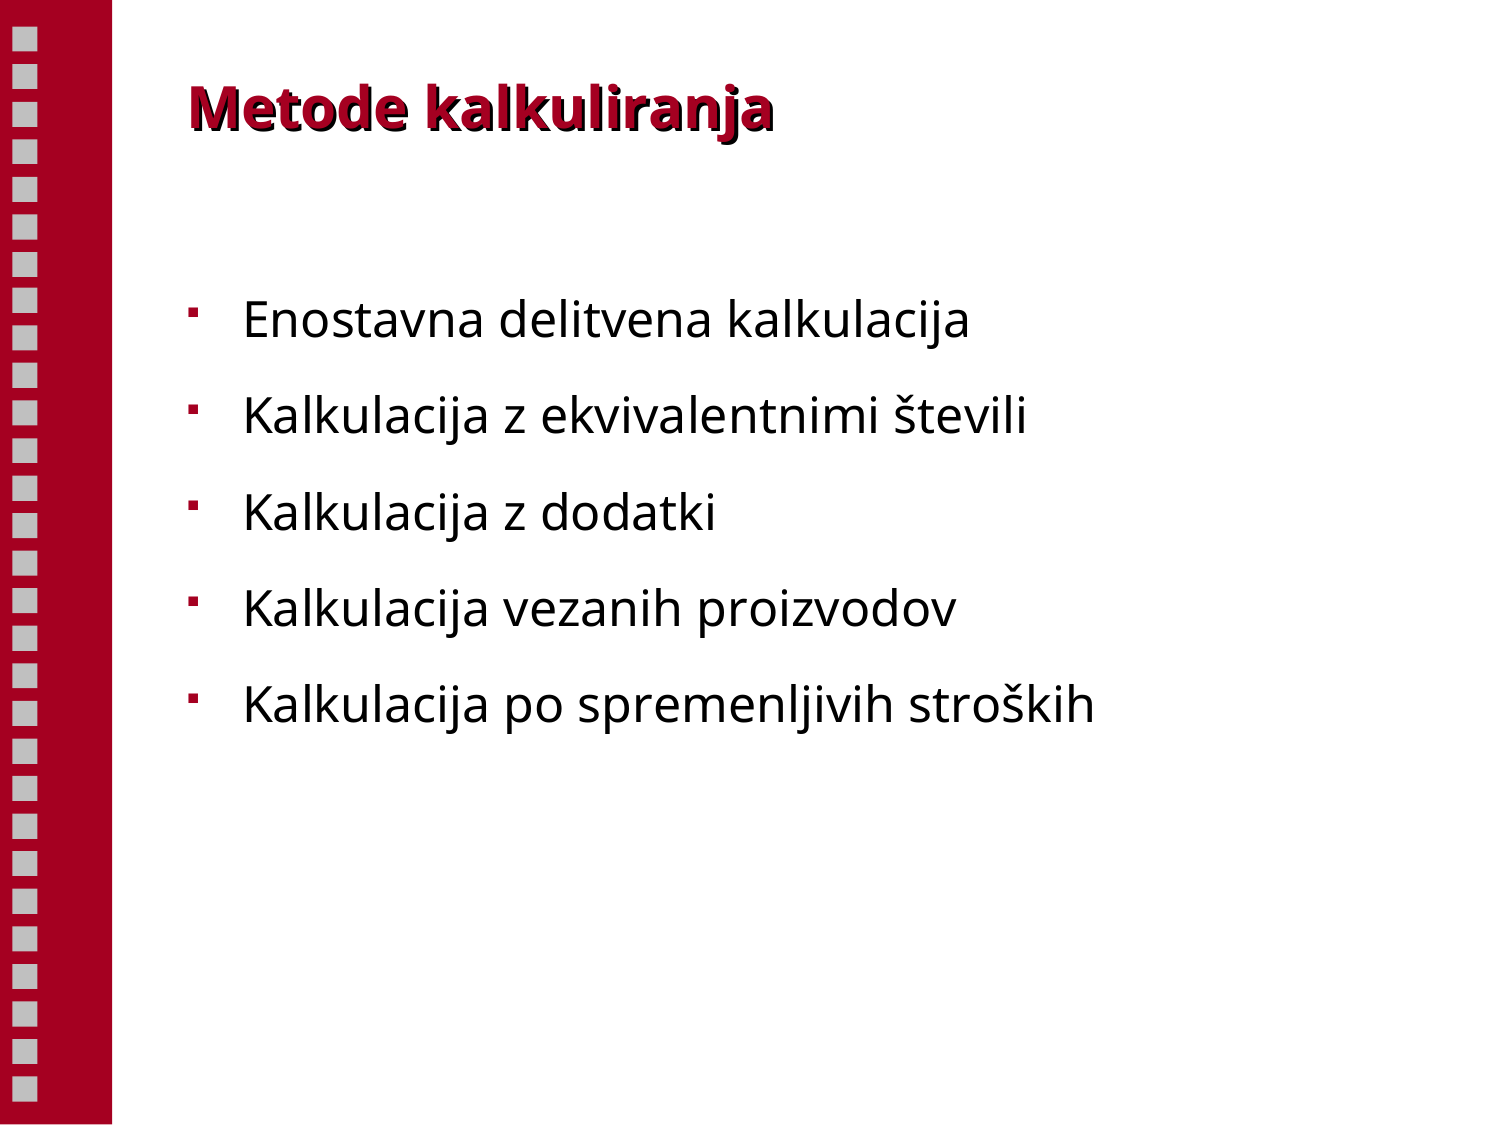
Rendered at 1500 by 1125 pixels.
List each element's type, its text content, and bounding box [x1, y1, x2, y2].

list Enostavna delitvena kalkulacija Kalkulacija z ekvivalentnimi števili Kalkulacija z dodatki Kalkulacija vezanih proizvodov Kalkulacija po spremenljivih stroških [171, 255, 1187, 1000]
title Metode kalkuliranja [171, 61, 1255, 149]
